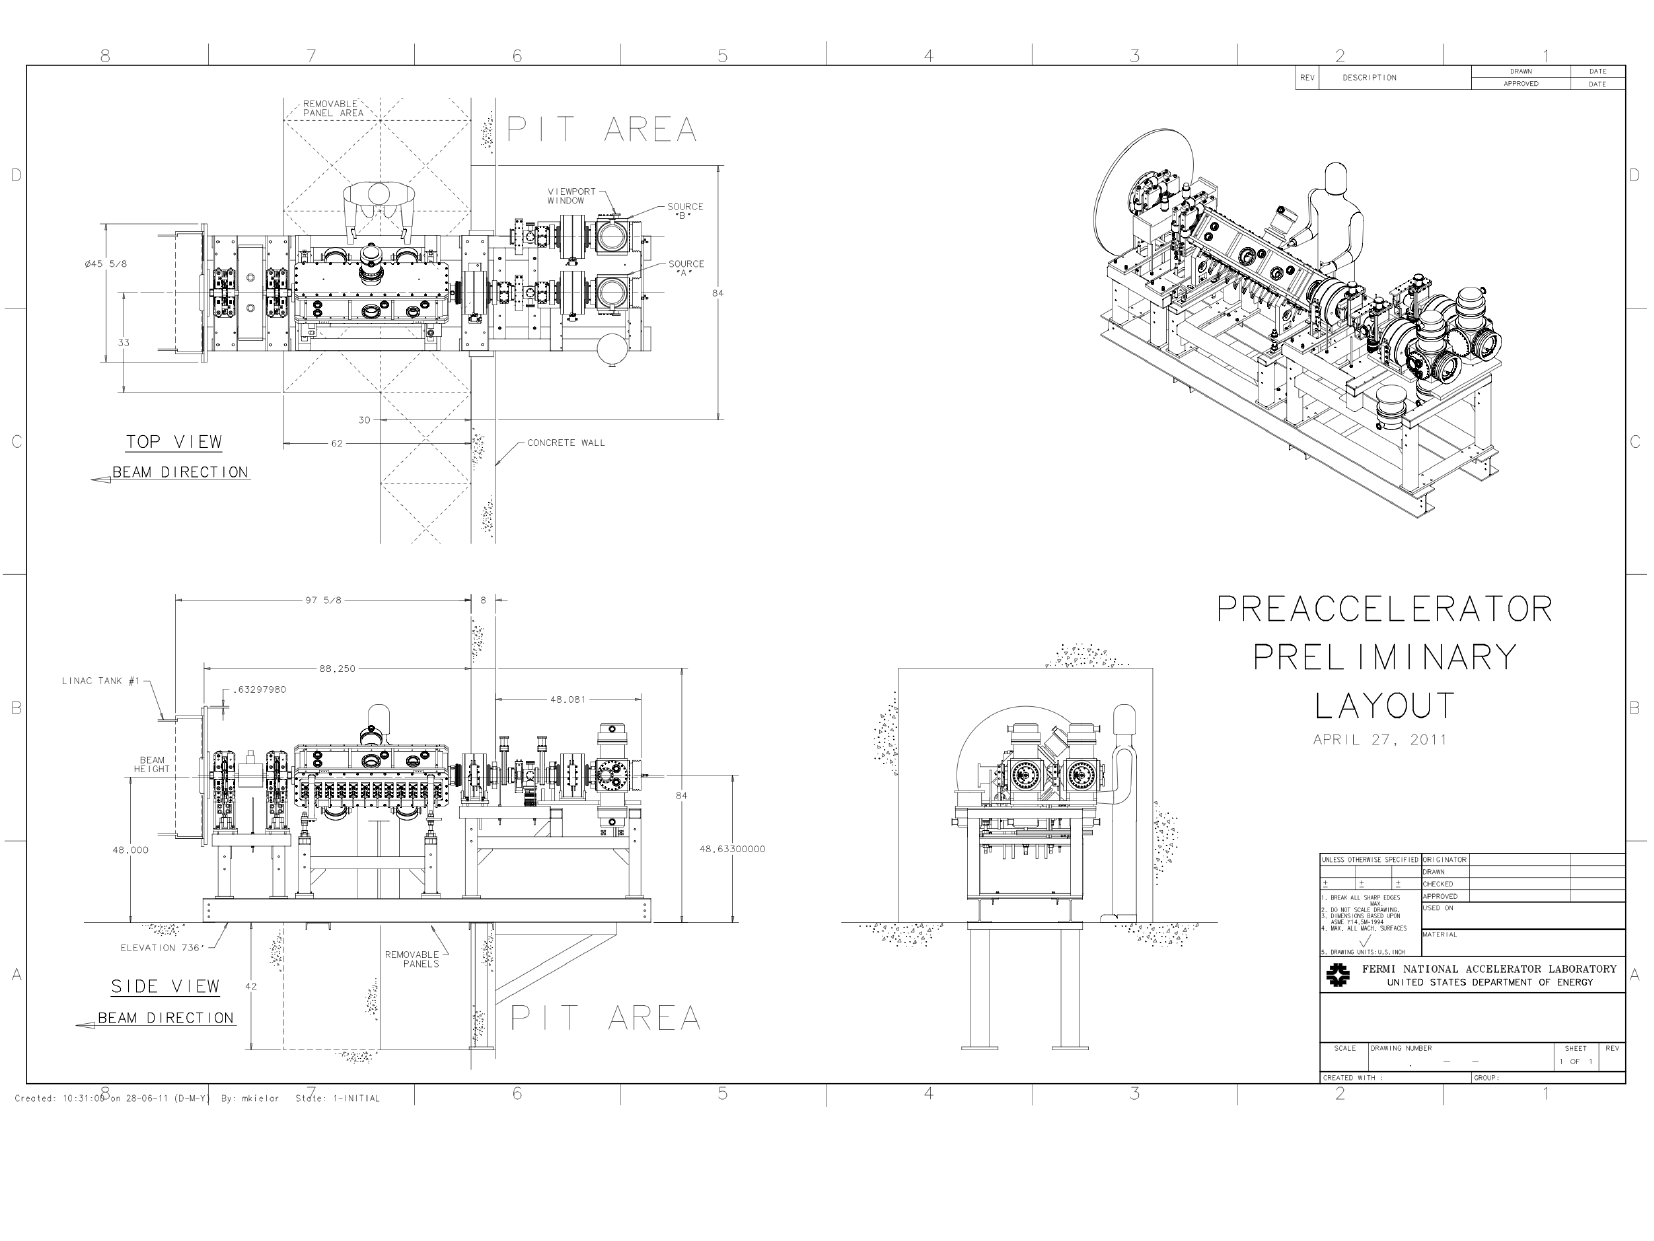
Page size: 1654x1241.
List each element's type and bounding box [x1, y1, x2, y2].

picture [0, 41, 1647, 1107]
